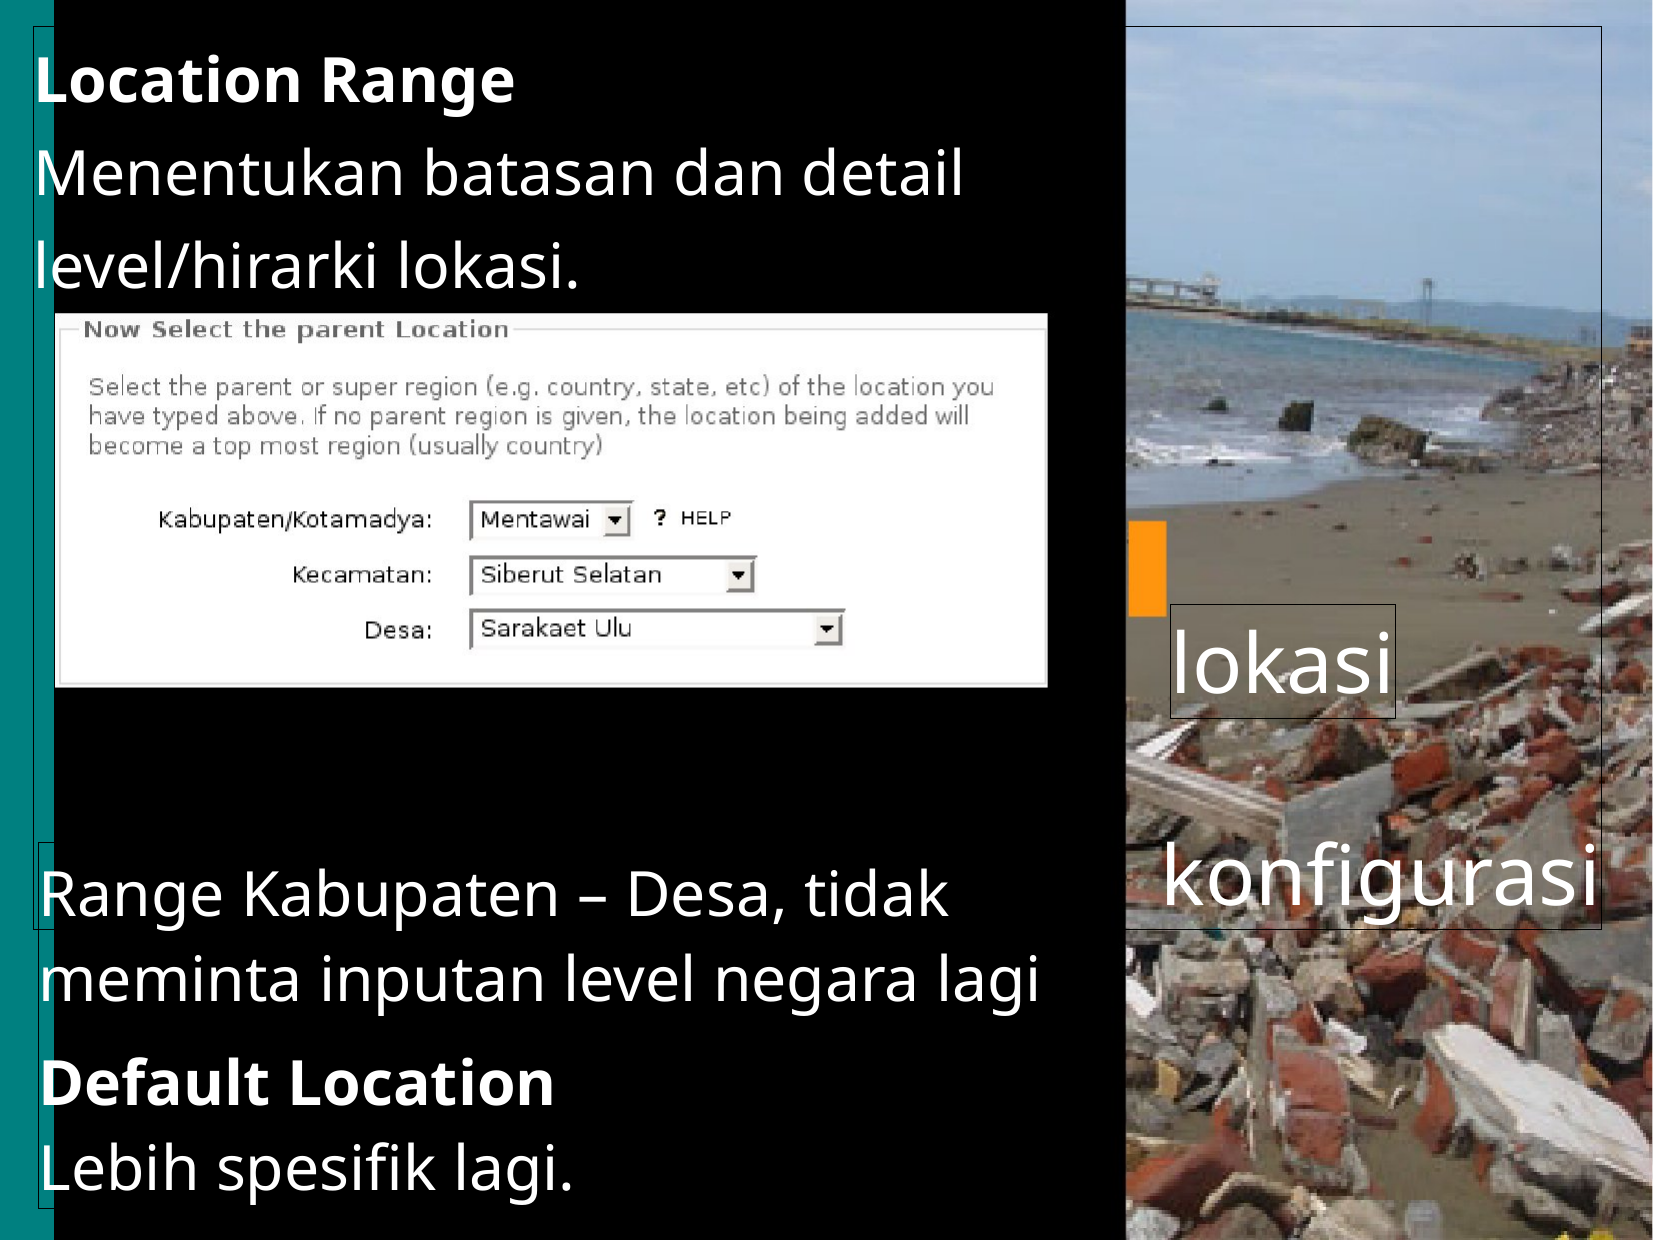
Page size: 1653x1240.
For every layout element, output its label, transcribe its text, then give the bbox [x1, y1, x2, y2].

picture [54, 0, 1653, 1240]
text_box lokasi [1170, 604, 1396, 719]
text_box Range Kabupaten – Desa, tidak meminta inputan level negara lagi Default Location Lebih spesifik lagi. [38, 842, 1060, 1209]
text_box Location Range Menentukan batasan dan detail level/hirarki lokasi. konfigurasi [33, 26, 1602, 930]
